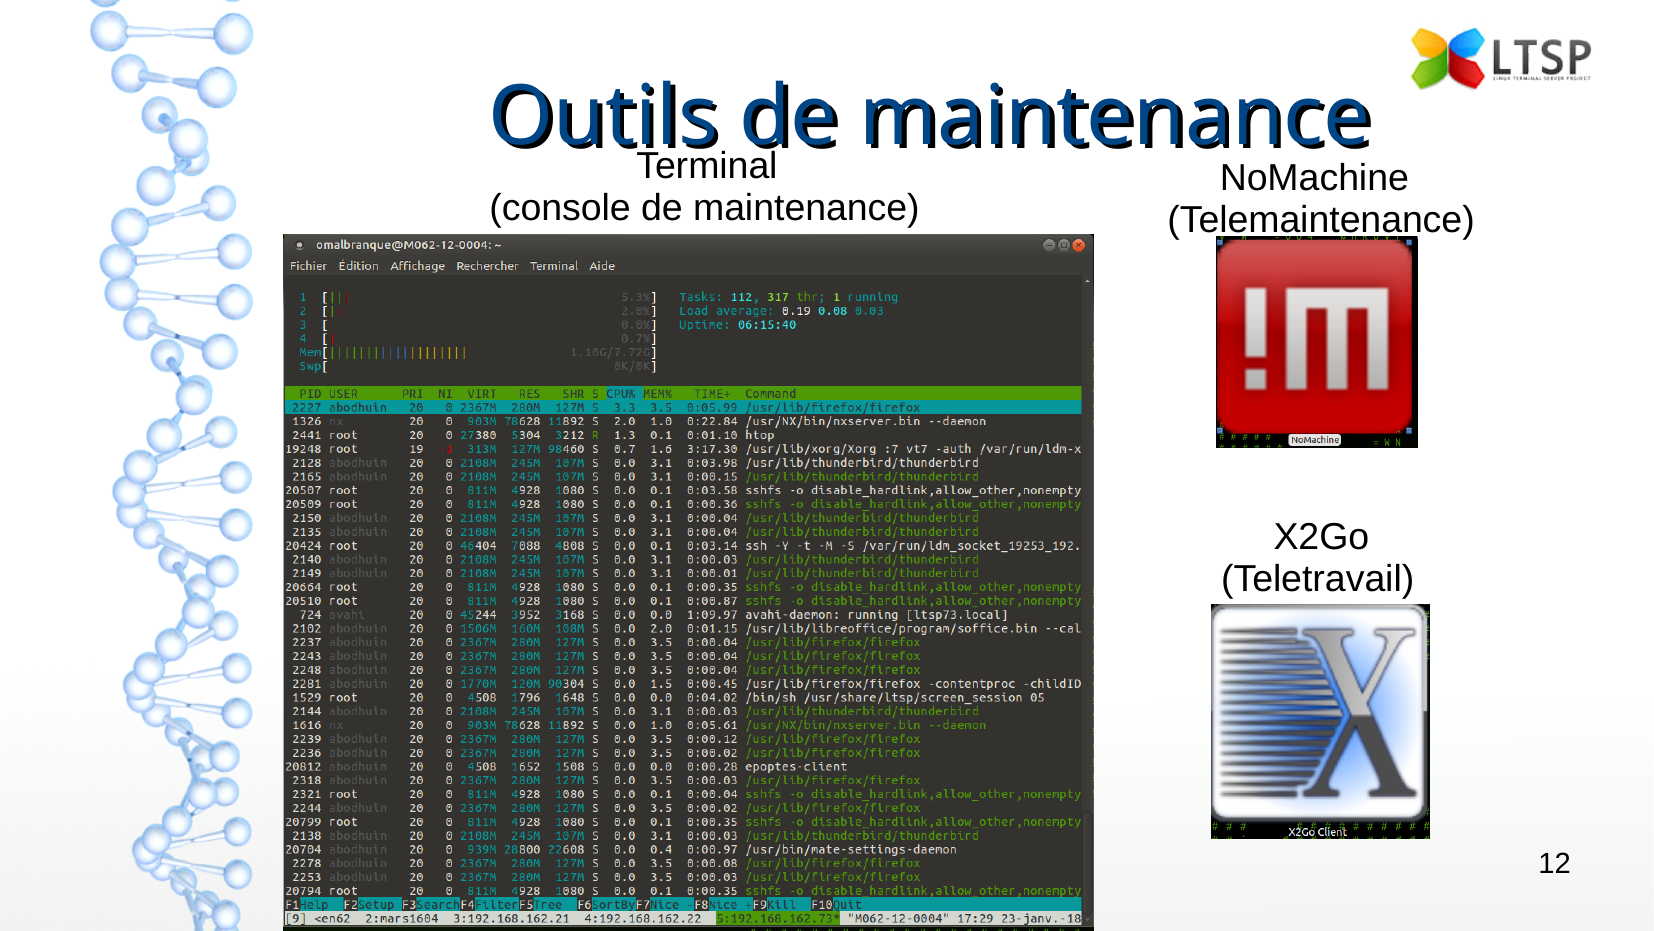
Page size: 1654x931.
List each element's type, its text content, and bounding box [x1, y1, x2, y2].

text_box NoMachine (Telemaintenance) [1152, 149, 1501, 249]
text_box Terminal (console de maintenance) [474, 137, 945, 234]
title Outils de maintenance [265, 35, 1595, 189]
picture [0, 0, 1654, 931]
text_box X2Go (Teletravail) [1206, 507, 1429, 607]
